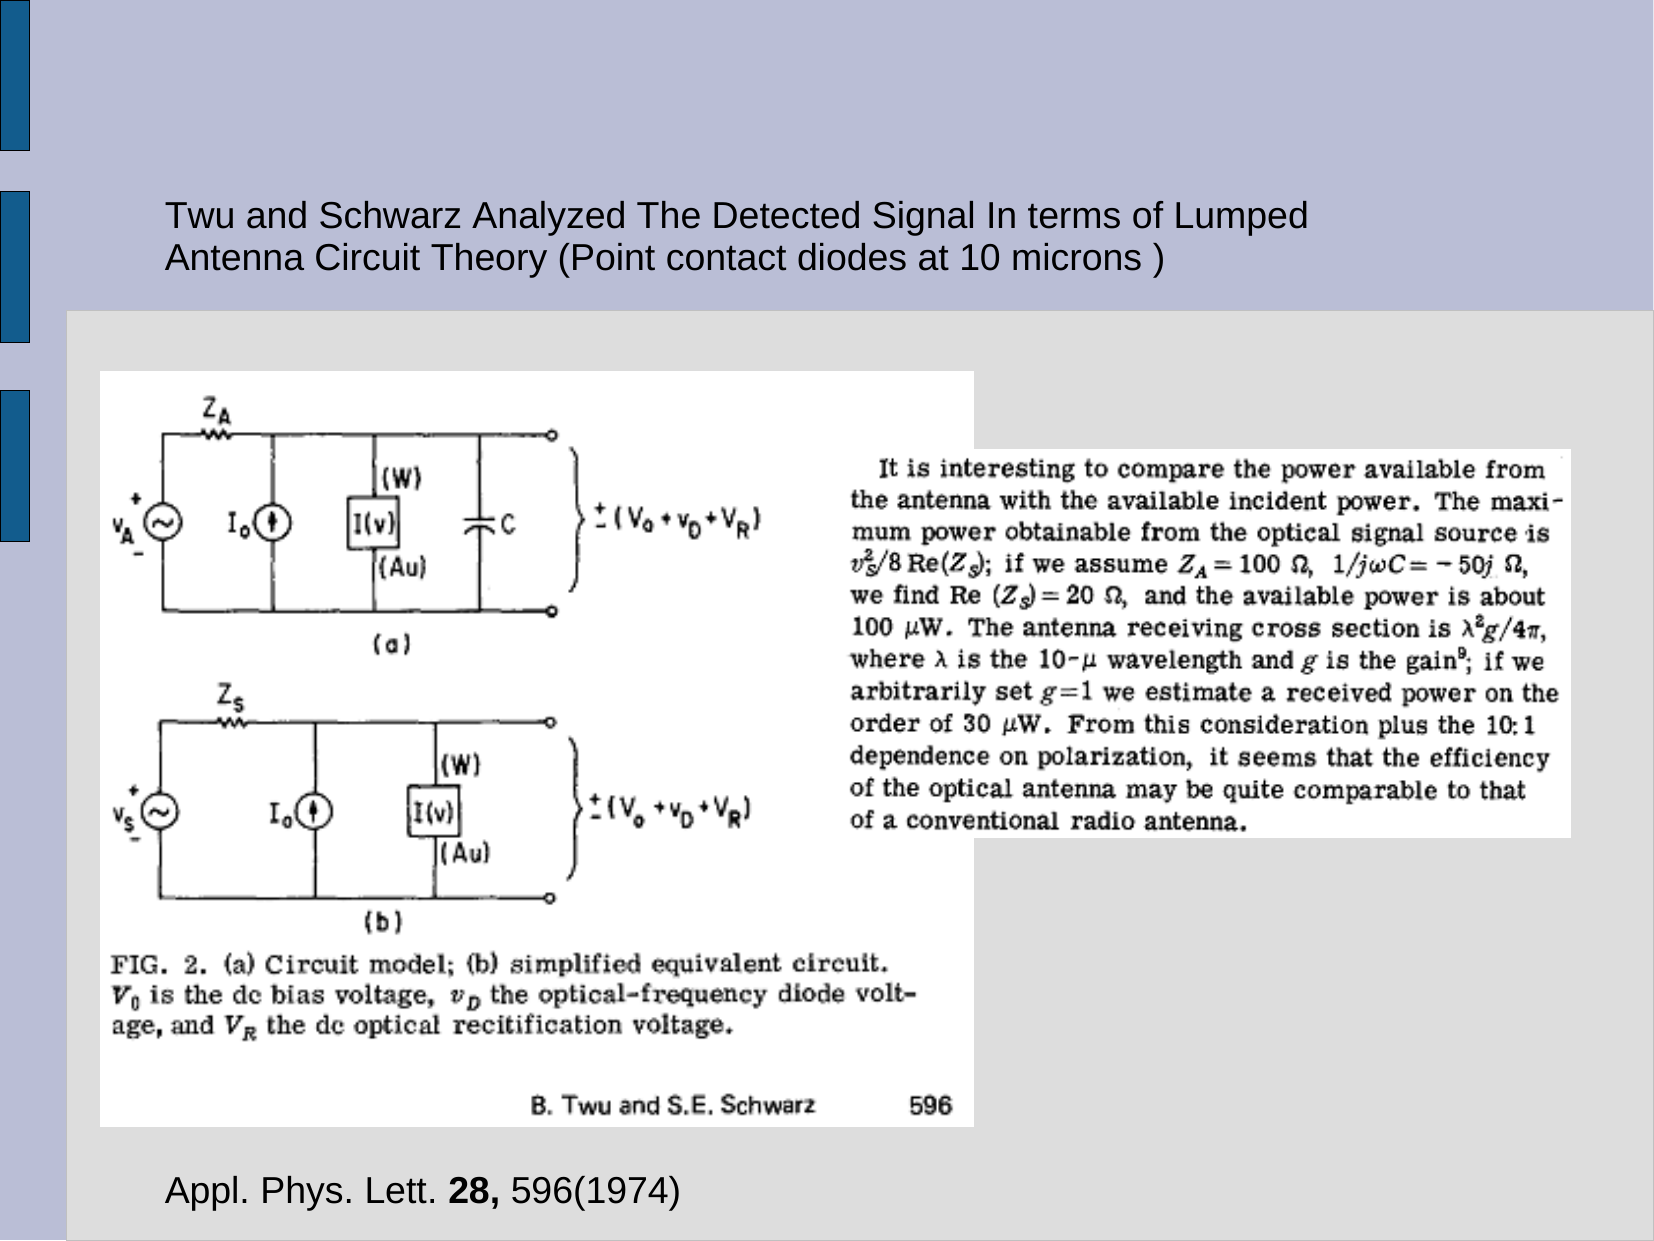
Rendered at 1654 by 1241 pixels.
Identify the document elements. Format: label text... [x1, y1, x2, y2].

picture [100, 371, 1571, 1127]
text_box Appl. Phys. Lett. 28, 596(1974) [150, 1162, 696, 1221]
text_box Twu and Schwarz Analyzed The Detected Signal In terms of Lumped Antenna Circuit Theory (Point contact diodes at 10 microns ) [150, 187, 1323, 287]
